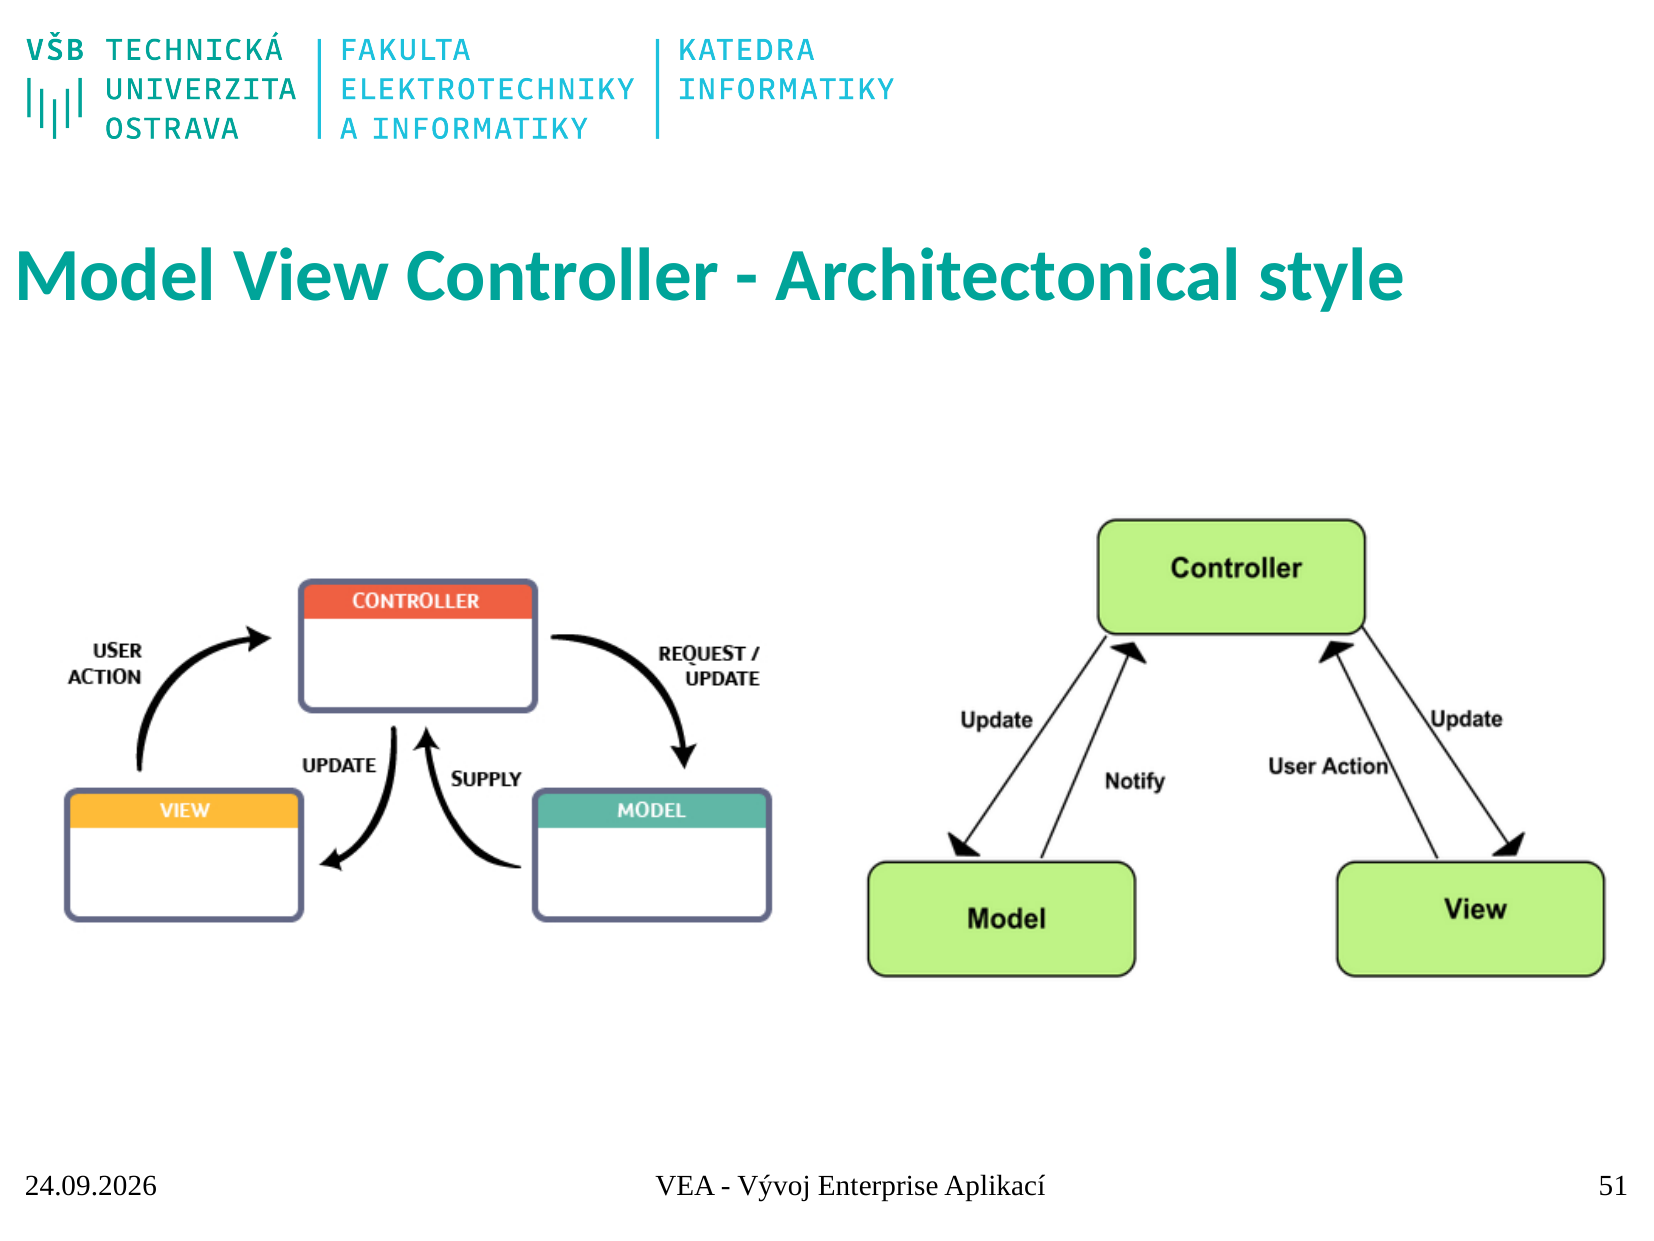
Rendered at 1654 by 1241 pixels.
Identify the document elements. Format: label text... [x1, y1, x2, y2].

picture [846, 495, 1630, 1005]
title Model View Controller - Architectonical style [14, 165, 1619, 319]
picture [24, 537, 808, 963]
picture [26, 31, 894, 139]
